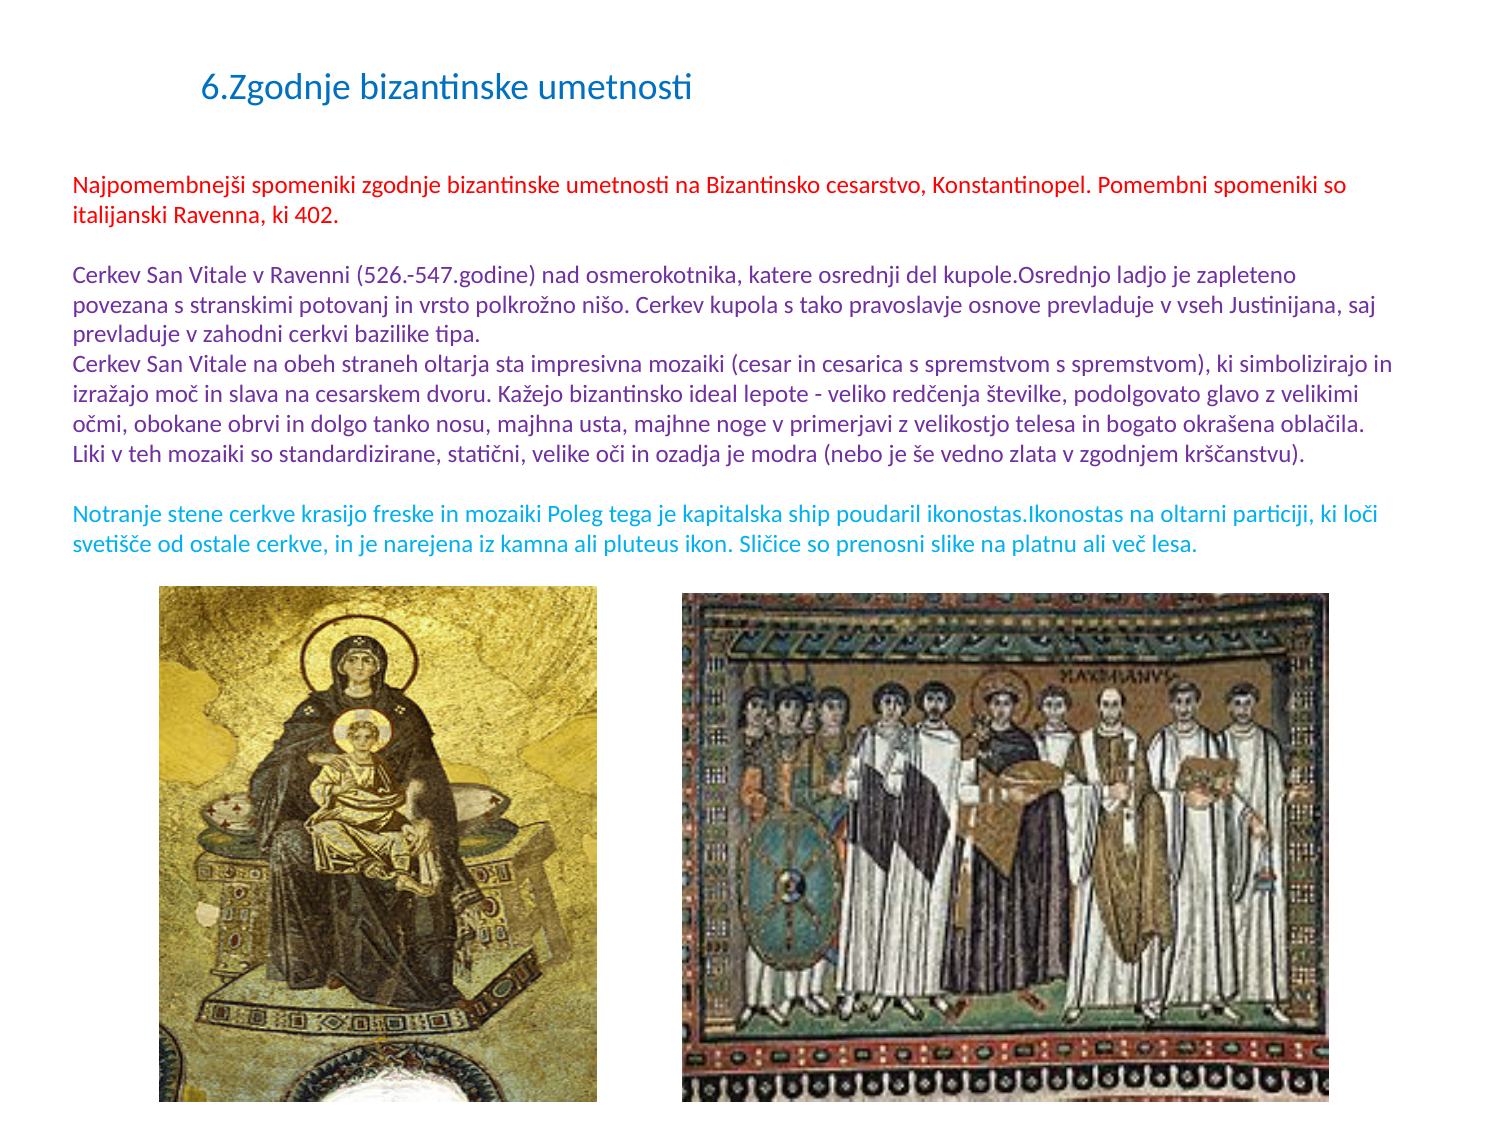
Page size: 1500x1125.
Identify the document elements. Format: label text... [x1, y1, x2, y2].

picture [682, 593, 1329, 1102]
picture [159, 586, 597, 1102]
text_box Najpomembnejši spomeniki zgodnje bizantinske umetnosti na Bizantinsko cesarstvo, Konstantinopel. Pomembni spomeniki so italijanski Ravenna, ki 402. Cerkev San Vitale v Ravenni (526.-547.godine) nad osmerokotnika, katere osrednji del kupole.Osrednjo ladjo je zapleteno povezana s stranskimi potovanj in vrsto polkrožno nišo. Cerkev kupola s tako pravoslavje osnove prevladuje v vseh Justinijana, saj prevladuje v zahodni cerkvi bazilike tipa. Cerkev San Vitale na obeh straneh oltarja sta impresivna mozaiki (cesar in cesarica s spremstvom s spremstvom), ki simbolizirajo in izražajo moč in slava na cesarskem dvoru. Kažejo bizantinsko ideal lepote - veliko redčenja številke, podolgovato glavo z velikimi očmi, obokane obrvi in dolgo tanko nosu, majhna usta, majhne noge v primerjavi z velikostjo telesa in bogato okrašena oblačila. Liki v teh mozaiki so standardizirane, statični, velike oči in ozadja je modra (nebo je še vedno zlata v zgodnjem krščanstvu). Notranje stene cerkve krasijo freske in mozaiki Poleg tega je kapitalska ship poudaril ikonostas.Ikonostas na oltarni particiji, ki loči svetišče od ostale cerkve, in je narejena iz kamna ali pluteus ikon. Sličice so prenosni slike na platnu ali več lesa. [57, 160, 1412, 565]
text_box 6.Zgodnje bizantinske umetnosti [185, 54, 709, 115]
